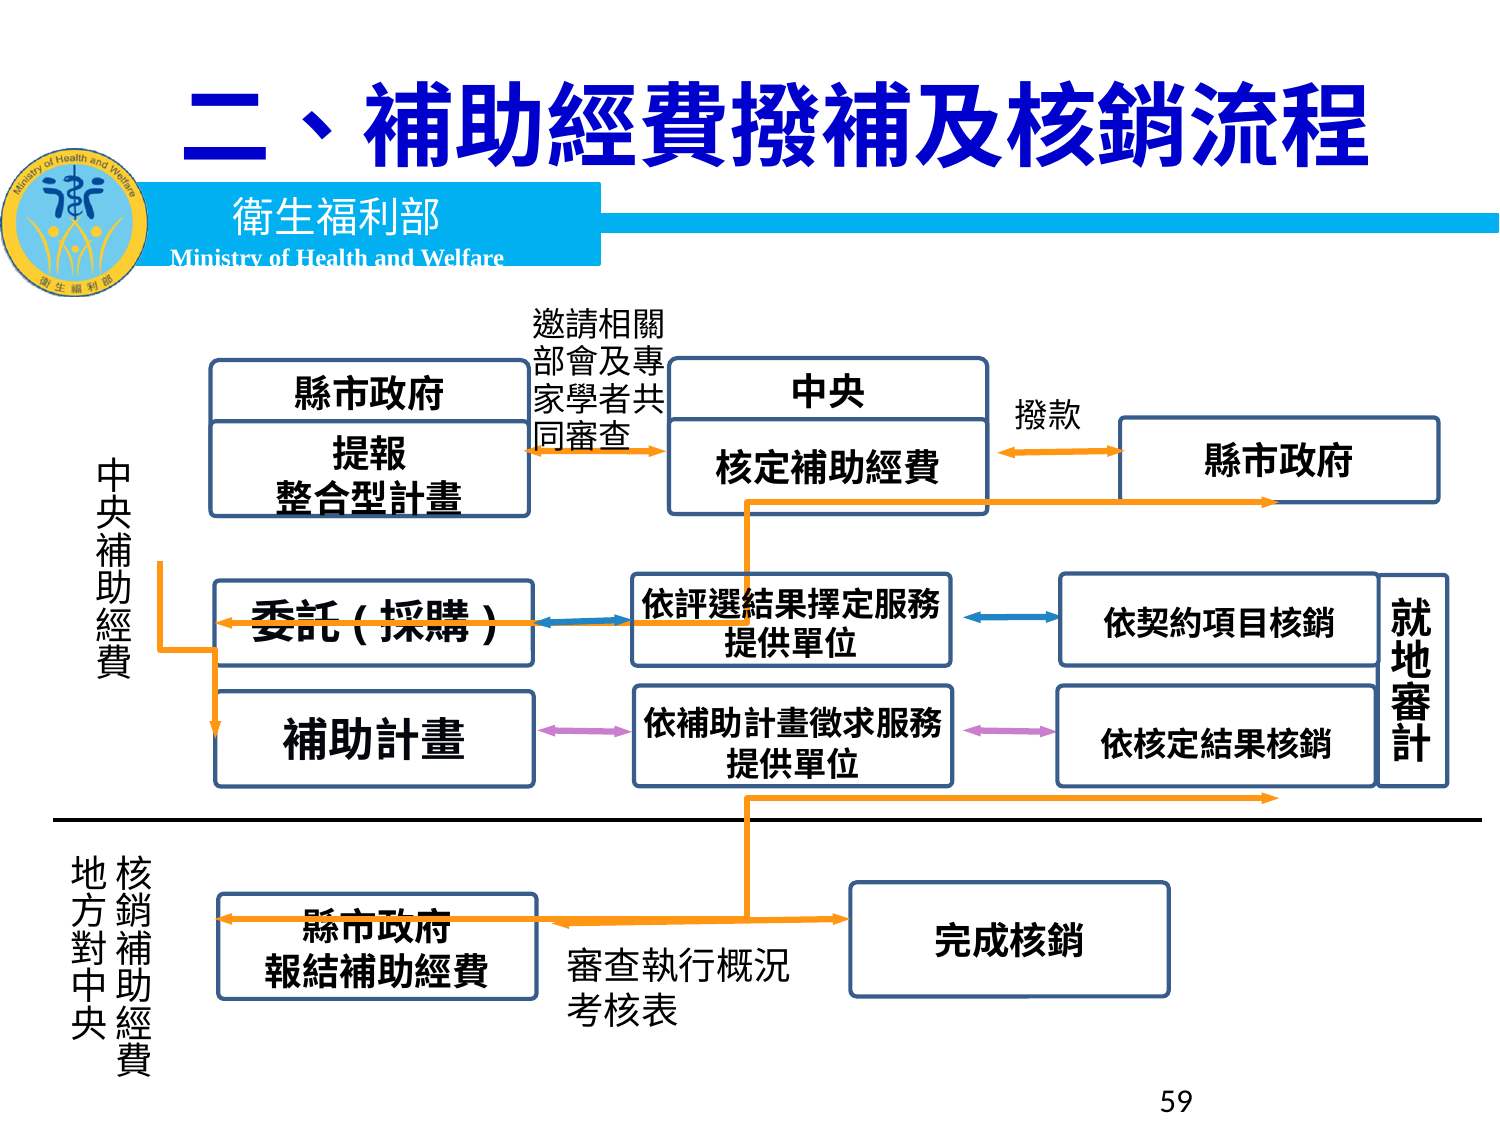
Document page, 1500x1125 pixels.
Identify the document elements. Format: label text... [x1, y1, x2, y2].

text_box 委託(採購) [214, 624, 533, 666]
text_box 就地審計 [1377, 574, 1448, 787]
text_box 縣市政府 [1120, 417, 1439, 503]
text_box 中央 [700, 358, 988, 423]
text_box 縣市政府 報結補助經費 [218, 921, 537, 999]
text_box 委託(採購) [214, 580, 533, 622]
text_box 補助計畫 [215, 691, 534, 787]
text_box 依契約項目核銷 [1060, 573, 1379, 666]
text_box 59 [1144, 1069, 1495, 1125]
text_box 撥款 [1000, 387, 1159, 440]
text_box 邀請相關部會及專家學者共同審查 [517, 298, 700, 456]
text_box 提報 整合型計畫 [210, 421, 529, 517]
text_box 縣市政府 報結補助經費 [218, 893, 537, 917]
text_box 依核定結果核銷 [1057, 685, 1376, 787]
text_box 依評選結果擇定服務提供單位 [632, 573, 951, 666]
text_box 完成核銷 [850, 882, 1169, 997]
text_box 縣市政府 [210, 360, 517, 424]
text_box 二、補助經費撥補及核銷流程 [100, 29, 1451, 218]
text_box 審查執行概況考核表 [551, 934, 813, 1039]
text_box 核銷補助經費地方對中央 [41, 839, 163, 1100]
text_box 核定補助經費 [668, 419, 988, 515]
text_box 中央補助經費 [67, 441, 144, 706]
text_box 依補助計畫徵求服務提供單位 [633, 685, 953, 787]
text_box 核定補助經費 [750, 505, 988, 515]
